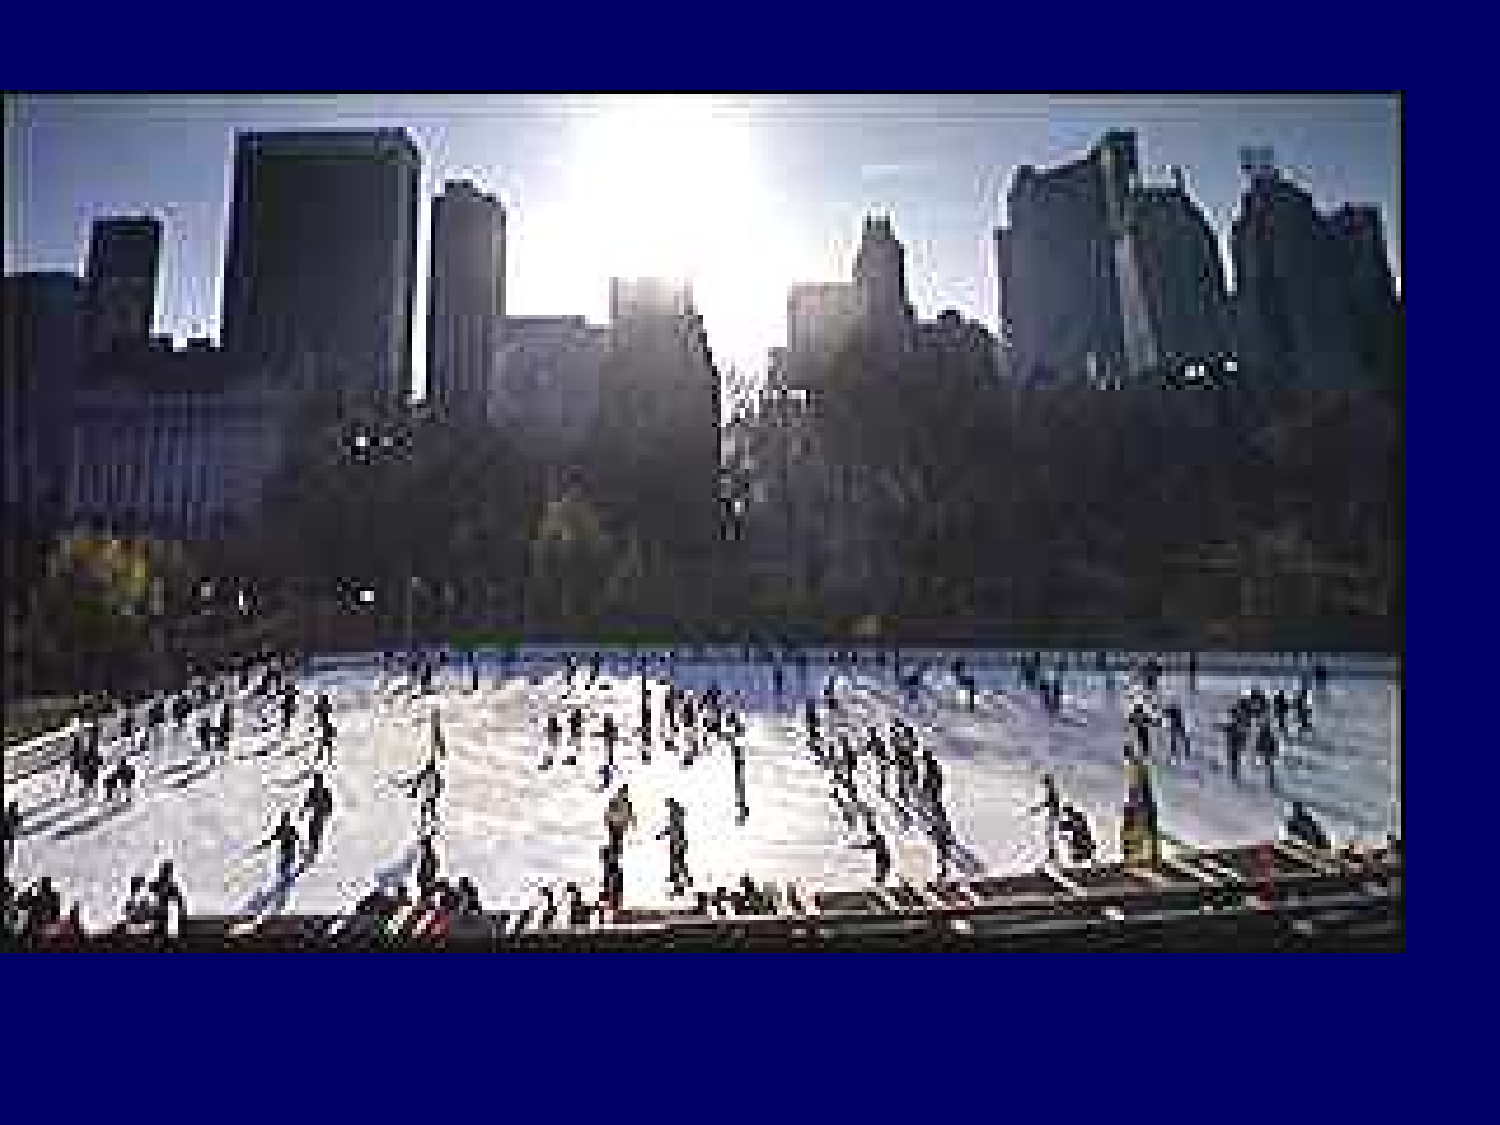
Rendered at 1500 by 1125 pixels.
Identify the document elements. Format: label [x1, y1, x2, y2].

picture [0, 90, 1406, 953]
